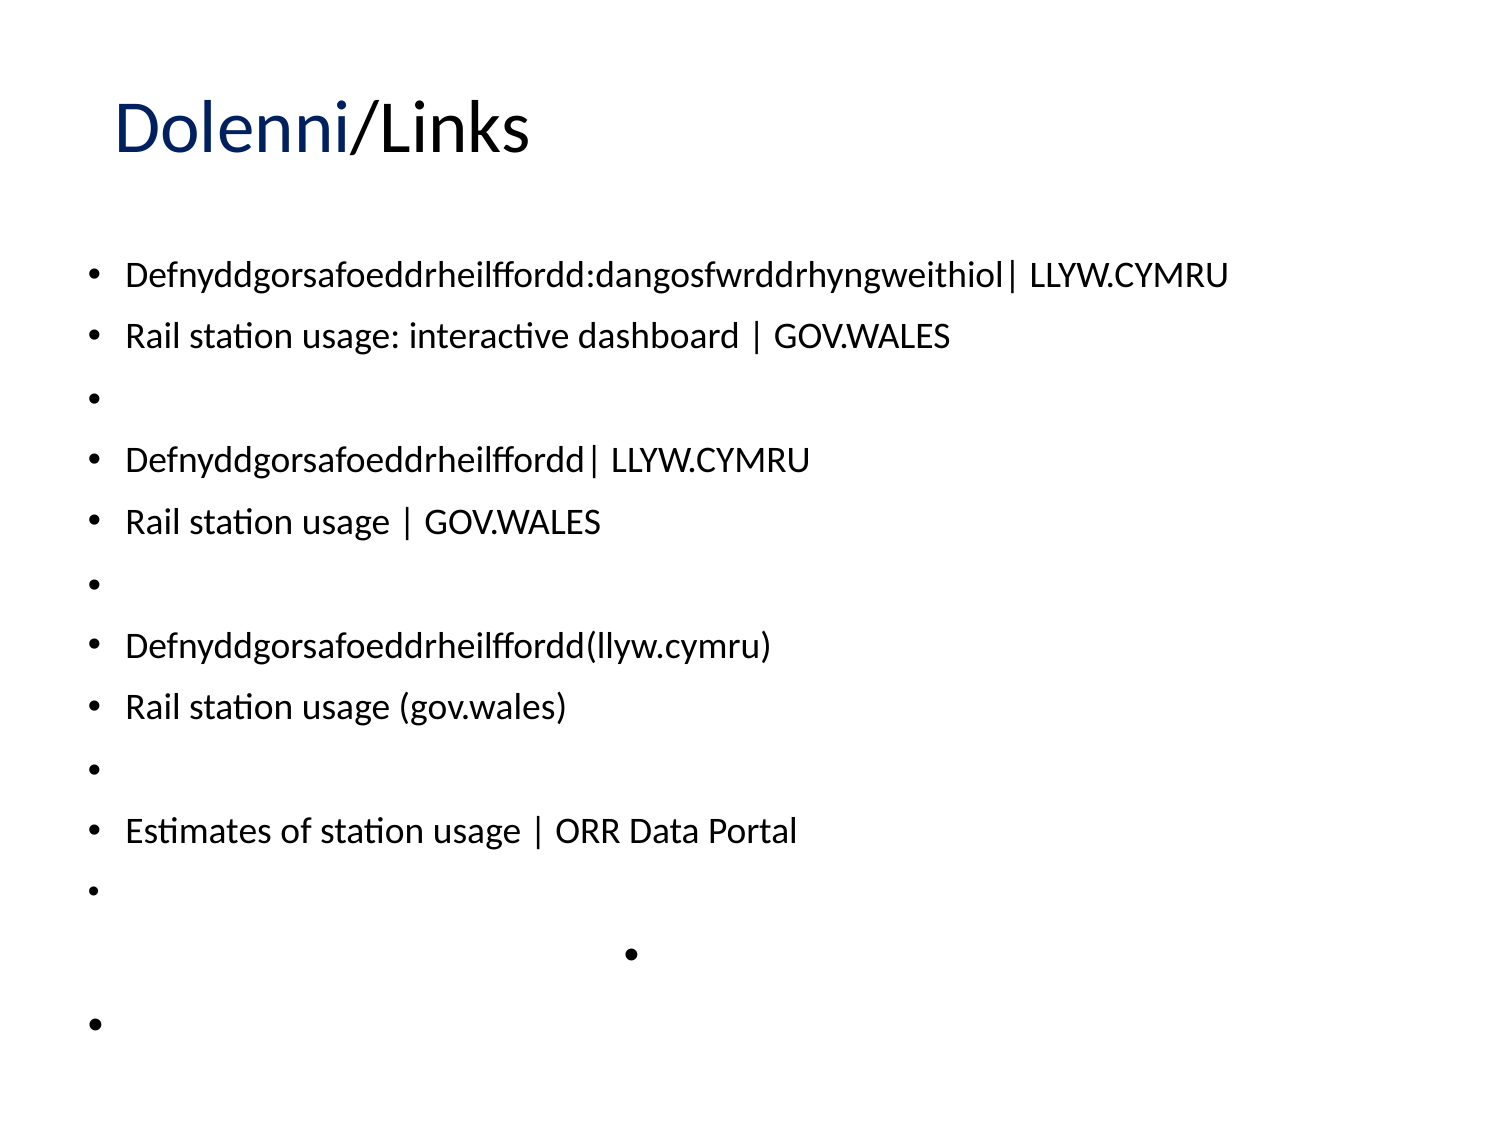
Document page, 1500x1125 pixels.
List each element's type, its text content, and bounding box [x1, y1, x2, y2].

text_box Defnydd gorsafoedd rheilffordd: dangosfwrdd rhyngweithiol | LLYW.CYMRU Rail station usage: interactive dashboard | GOV.WALES Defnydd gorsafoedd rheilffordd | LLYW.CYMRU Rail station usage | GOV.WALES Defnydd gorsafoedd rheilffordd (llyw.cymru) Rail station usage (gov.wales) Estimates of station usage | ORR Data Portal [76, 249, 1247, 988]
text_box Dolenni/Links [103, 46, 751, 210]
